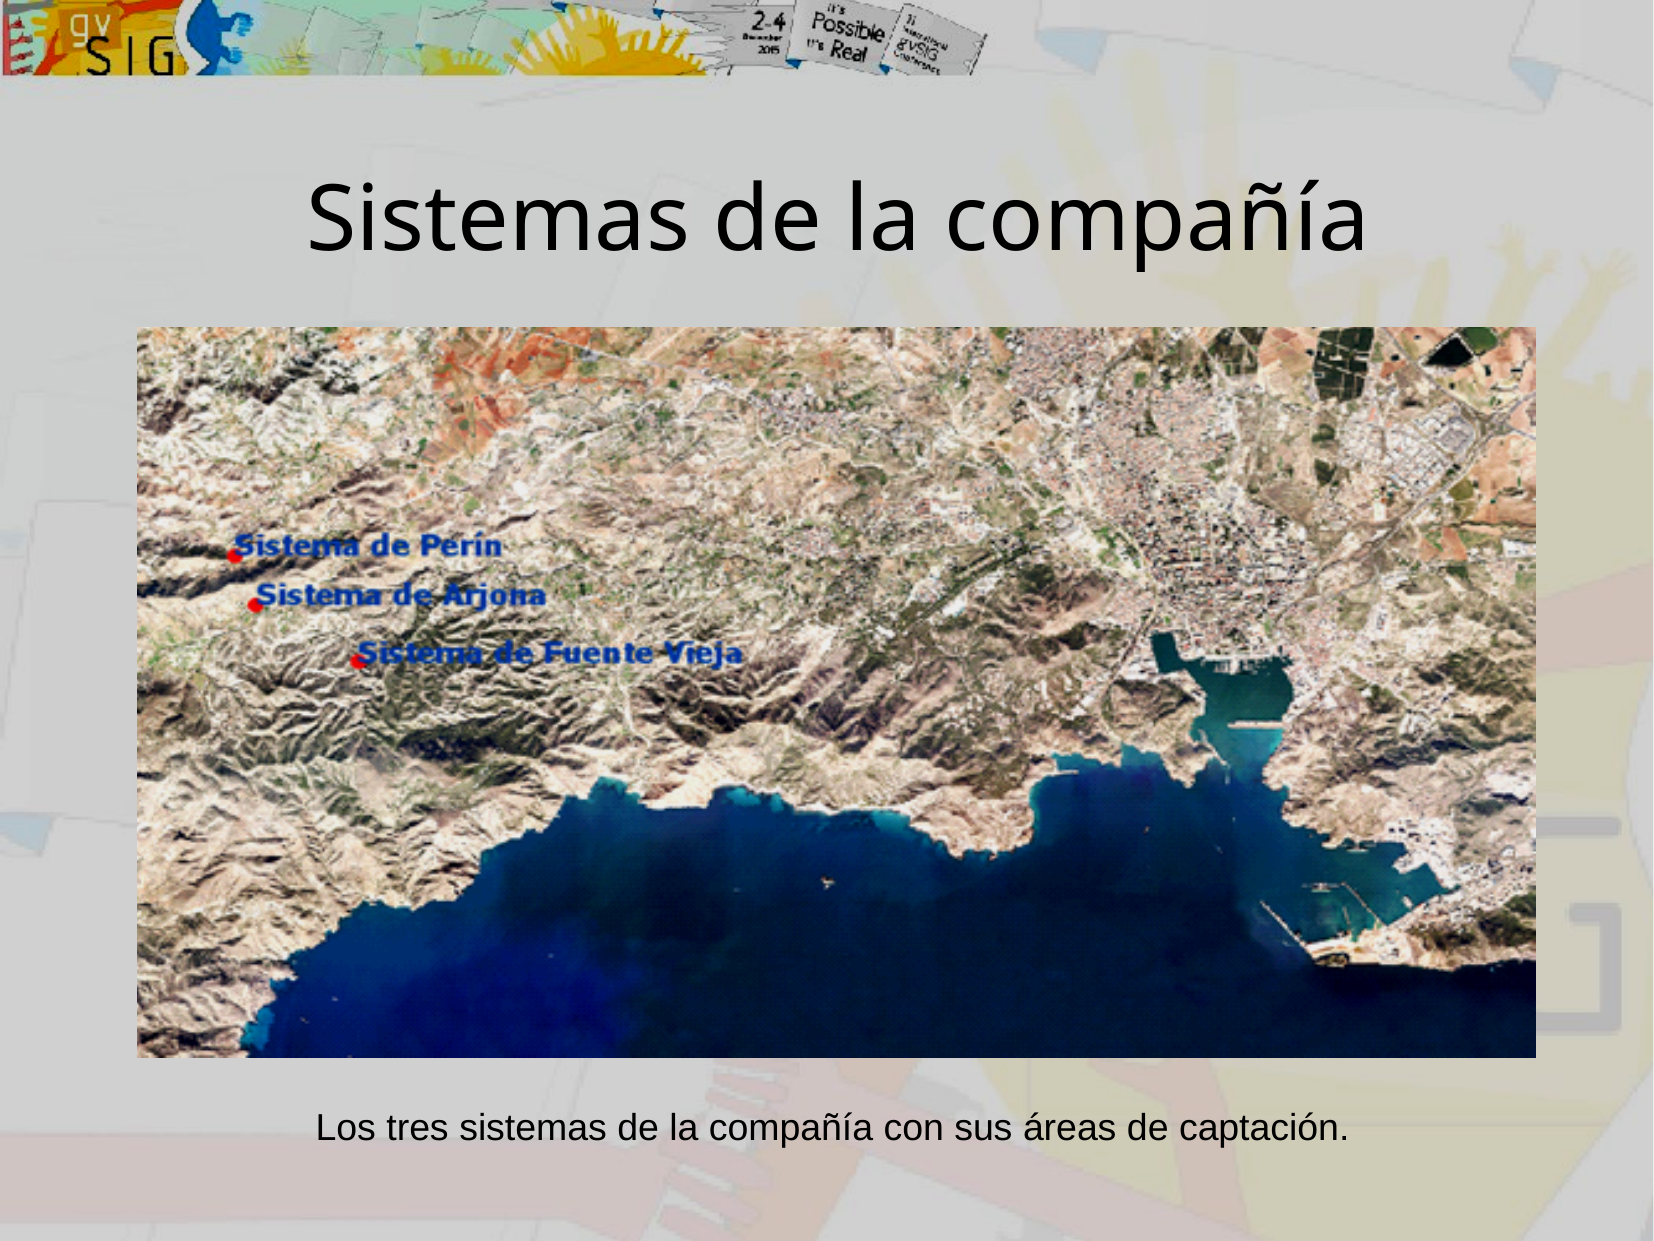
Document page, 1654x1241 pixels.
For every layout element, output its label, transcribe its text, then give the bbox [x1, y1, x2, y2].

picture [0, 0, 1654, 1241]
title Sistemas de la compañía [94, 111, 1583, 319]
